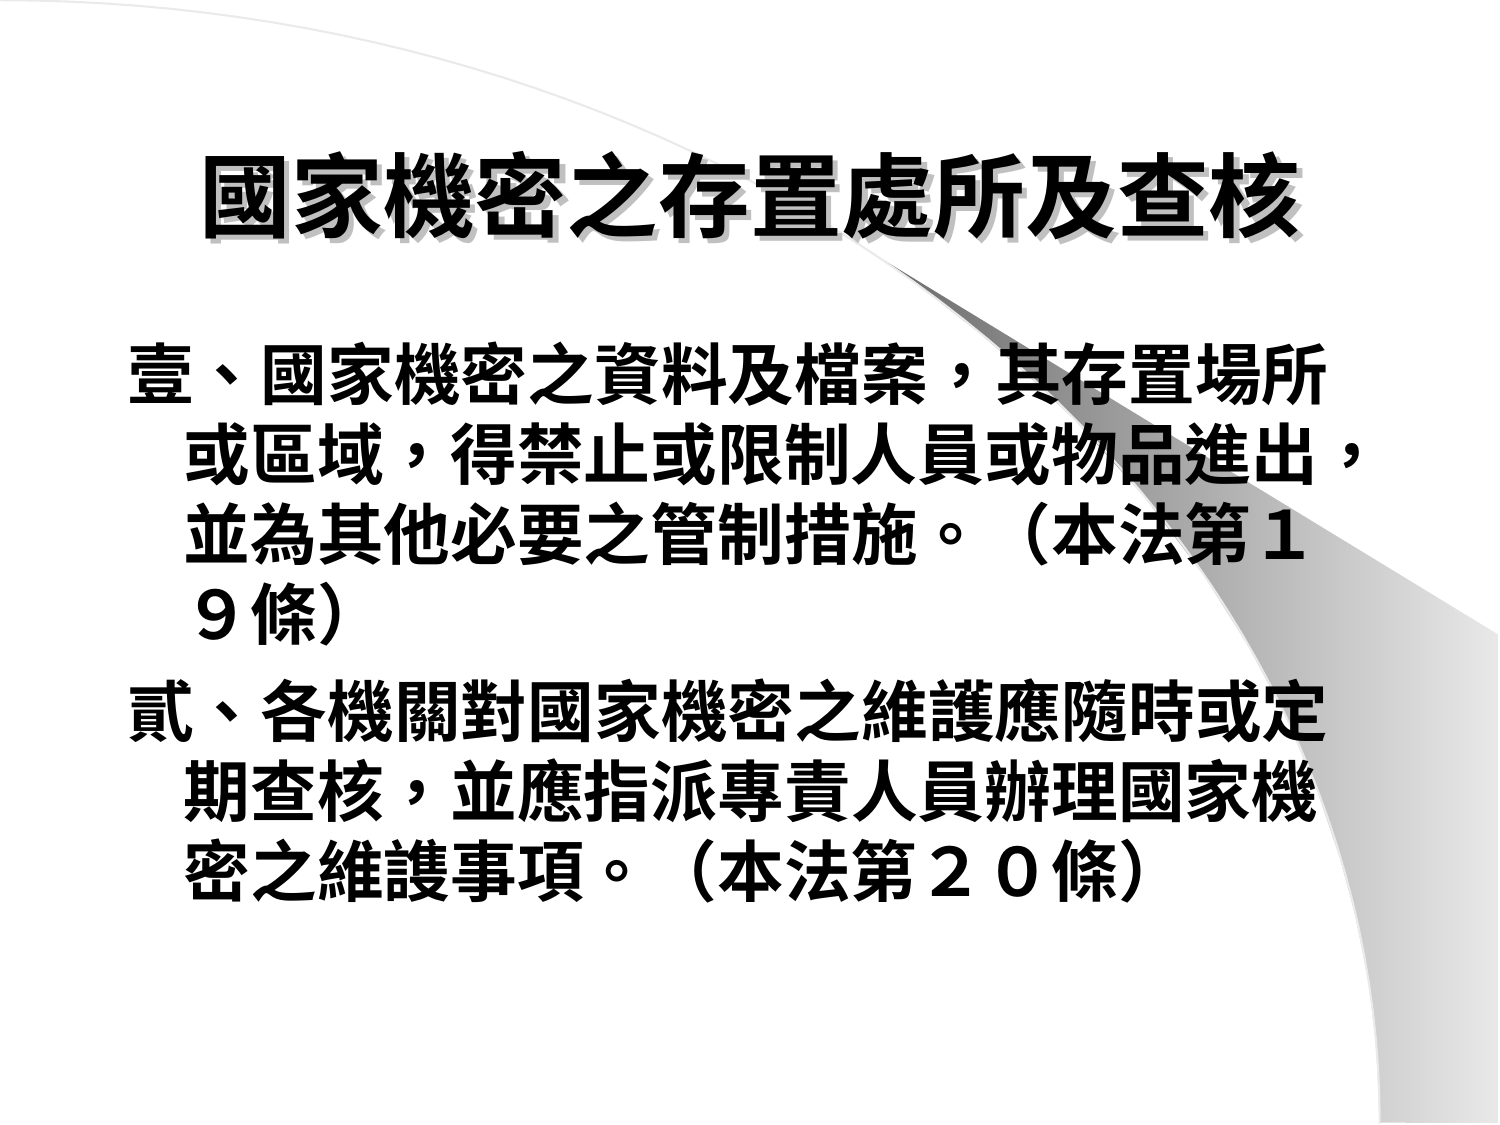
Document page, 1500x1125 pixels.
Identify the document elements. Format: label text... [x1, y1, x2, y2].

title 國家機密之存置處所及查核 [112, 99, 1388, 288]
list 壹、國家機密之資料及檔案，其存置場所或區域，得禁止或限制人員或物品進出，並為其他必要之管制措施。（本法第１９條） 貳、各機關對國家機密之維護應隨時或定期查核，並應指派專責人員辦理國家機密之維謢事項。（本法第２０條） [112, 324, 1388, 1000]
